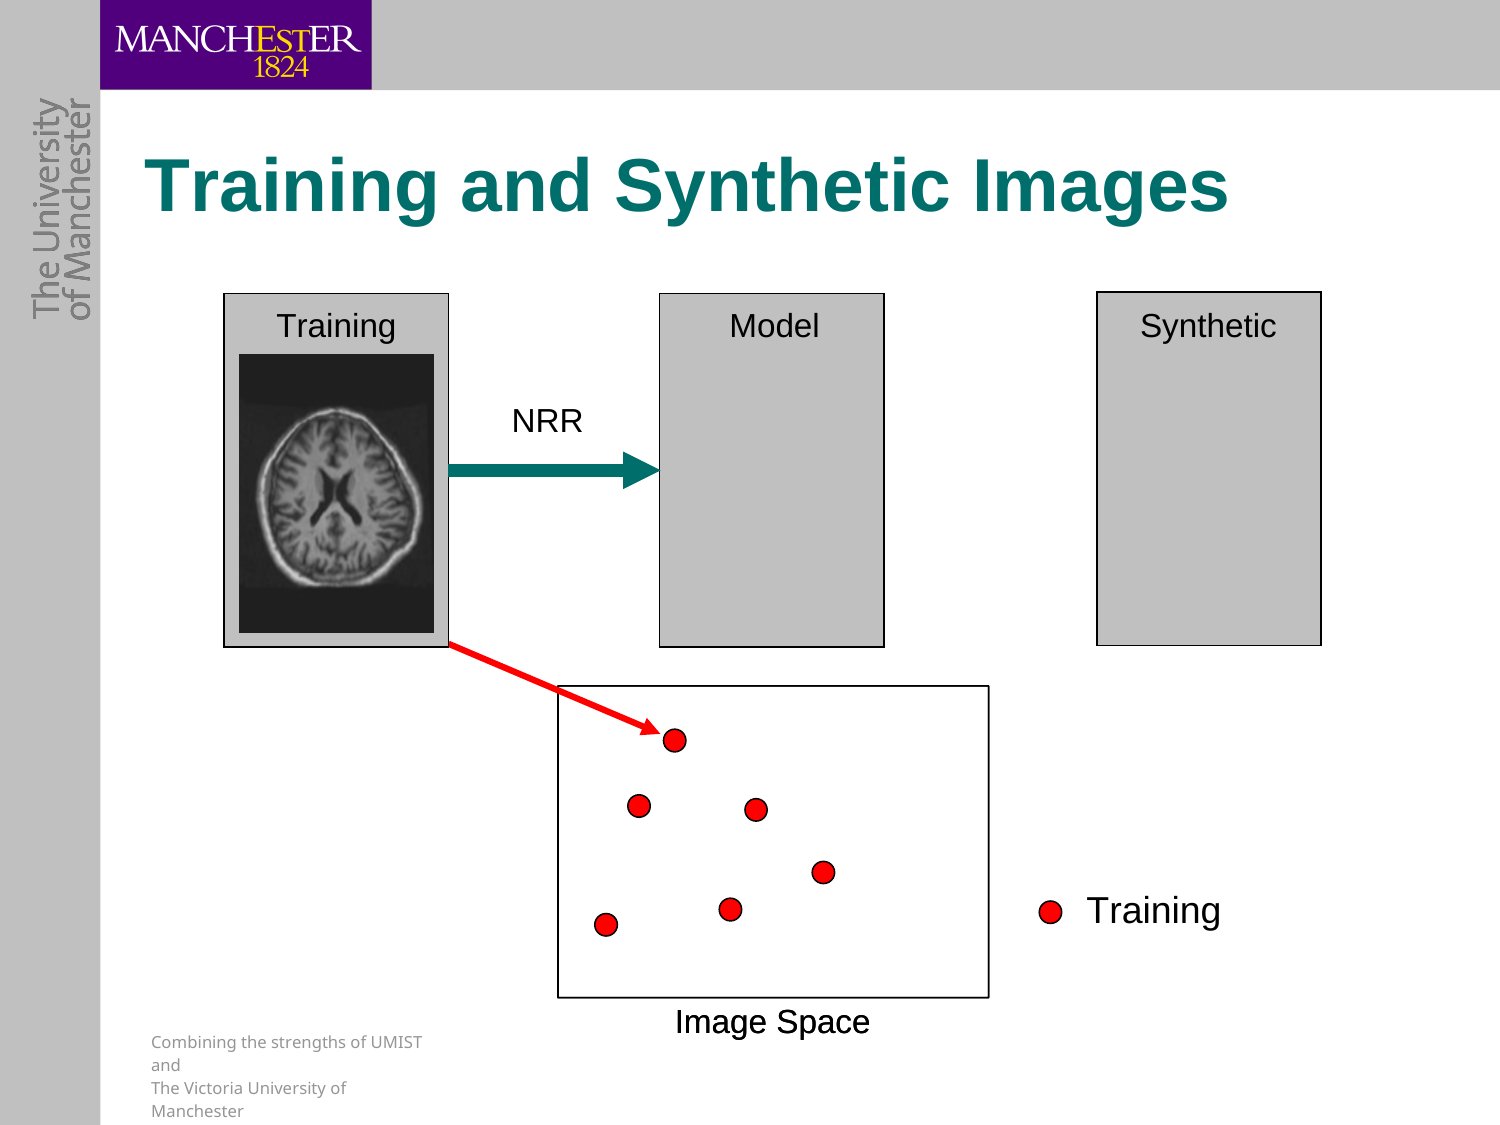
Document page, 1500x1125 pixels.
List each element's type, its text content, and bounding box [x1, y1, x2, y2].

title Training and Synthetic Images [129, 120, 1406, 251]
text_box [627, 794, 651, 818]
text_box [224, 293, 449, 647]
text_box [1096, 291, 1322, 646]
text_box [1039, 901, 1062, 924]
text_box [594, 913, 618, 937]
text_box [719, 898, 742, 921]
text_box [663, 729, 686, 752]
text_box Synthetic [1125, 299, 1293, 353]
text_box Model [714, 299, 835, 353]
text_box Training [1071, 884, 1238, 940]
picture [239, 354, 434, 633]
text_box [744, 798, 768, 822]
text_box Training [261, 299, 412, 353]
picture [0, 0, 372, 320]
text_box [659, 293, 884, 647]
text_box Image Space [660, 995, 887, 1049]
text_box NRR [496, 395, 599, 448]
text_box [812, 861, 835, 884]
